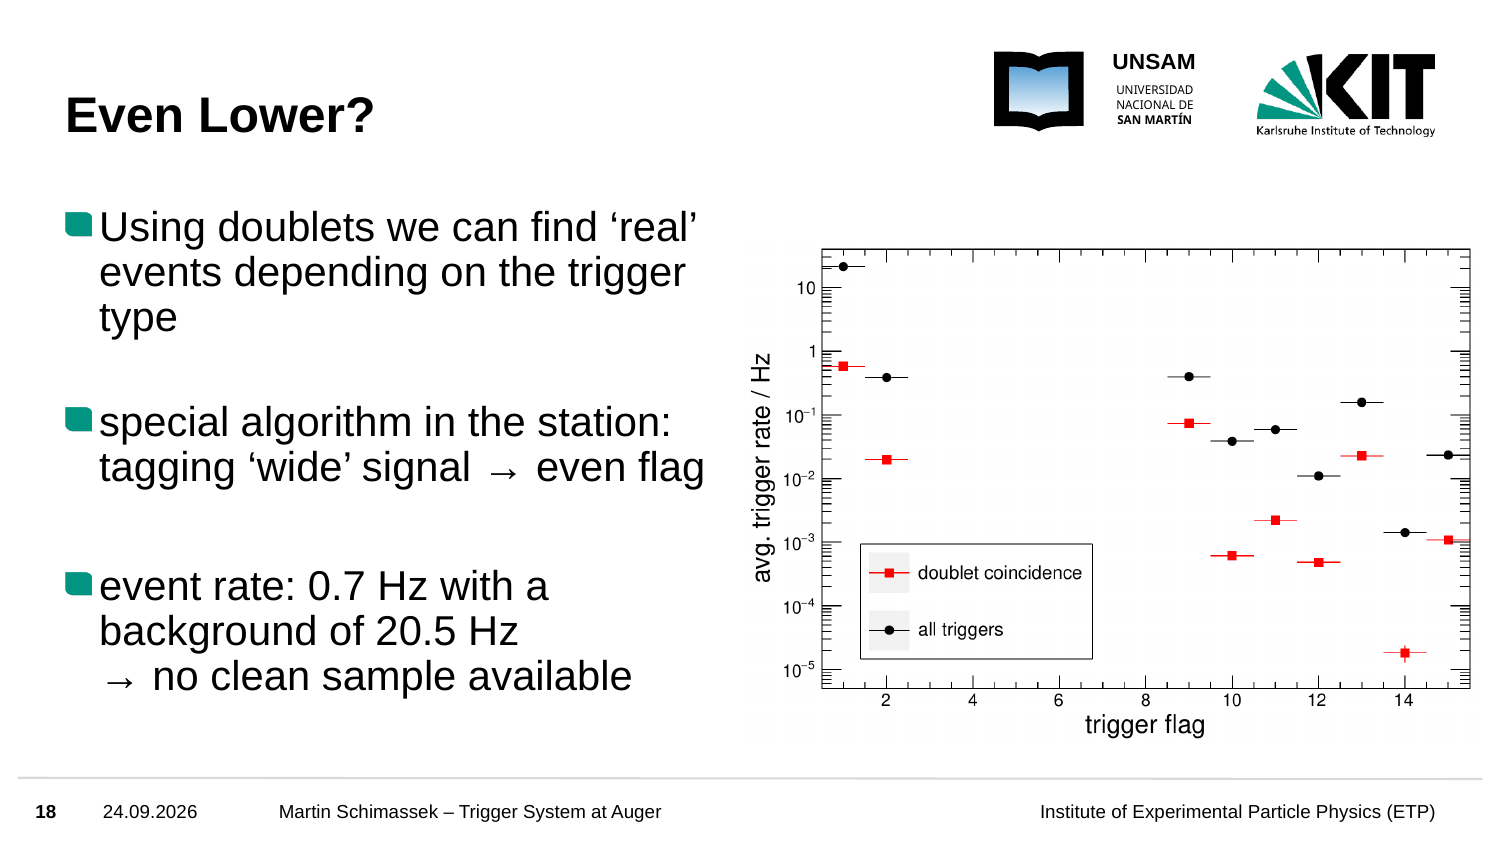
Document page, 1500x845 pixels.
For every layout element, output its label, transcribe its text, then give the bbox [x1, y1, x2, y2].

list Using doublets we can find ‘real’ events depending on the trigger type special algorithm in the station: tagging ‘wide’ signal → even flag event rate: 0.7 Hz with a background of 20.5 Hz → no clean sample available [65, 205, 736, 740]
slide_number 01.11.2021 [102, 778, 272, 844]
slide_number <number> [35, 778, 89, 844]
picture [735, 235, 1475, 744]
picture [1257, 54, 1435, 137]
title Even Lower? [64, 48, 1192, 144]
